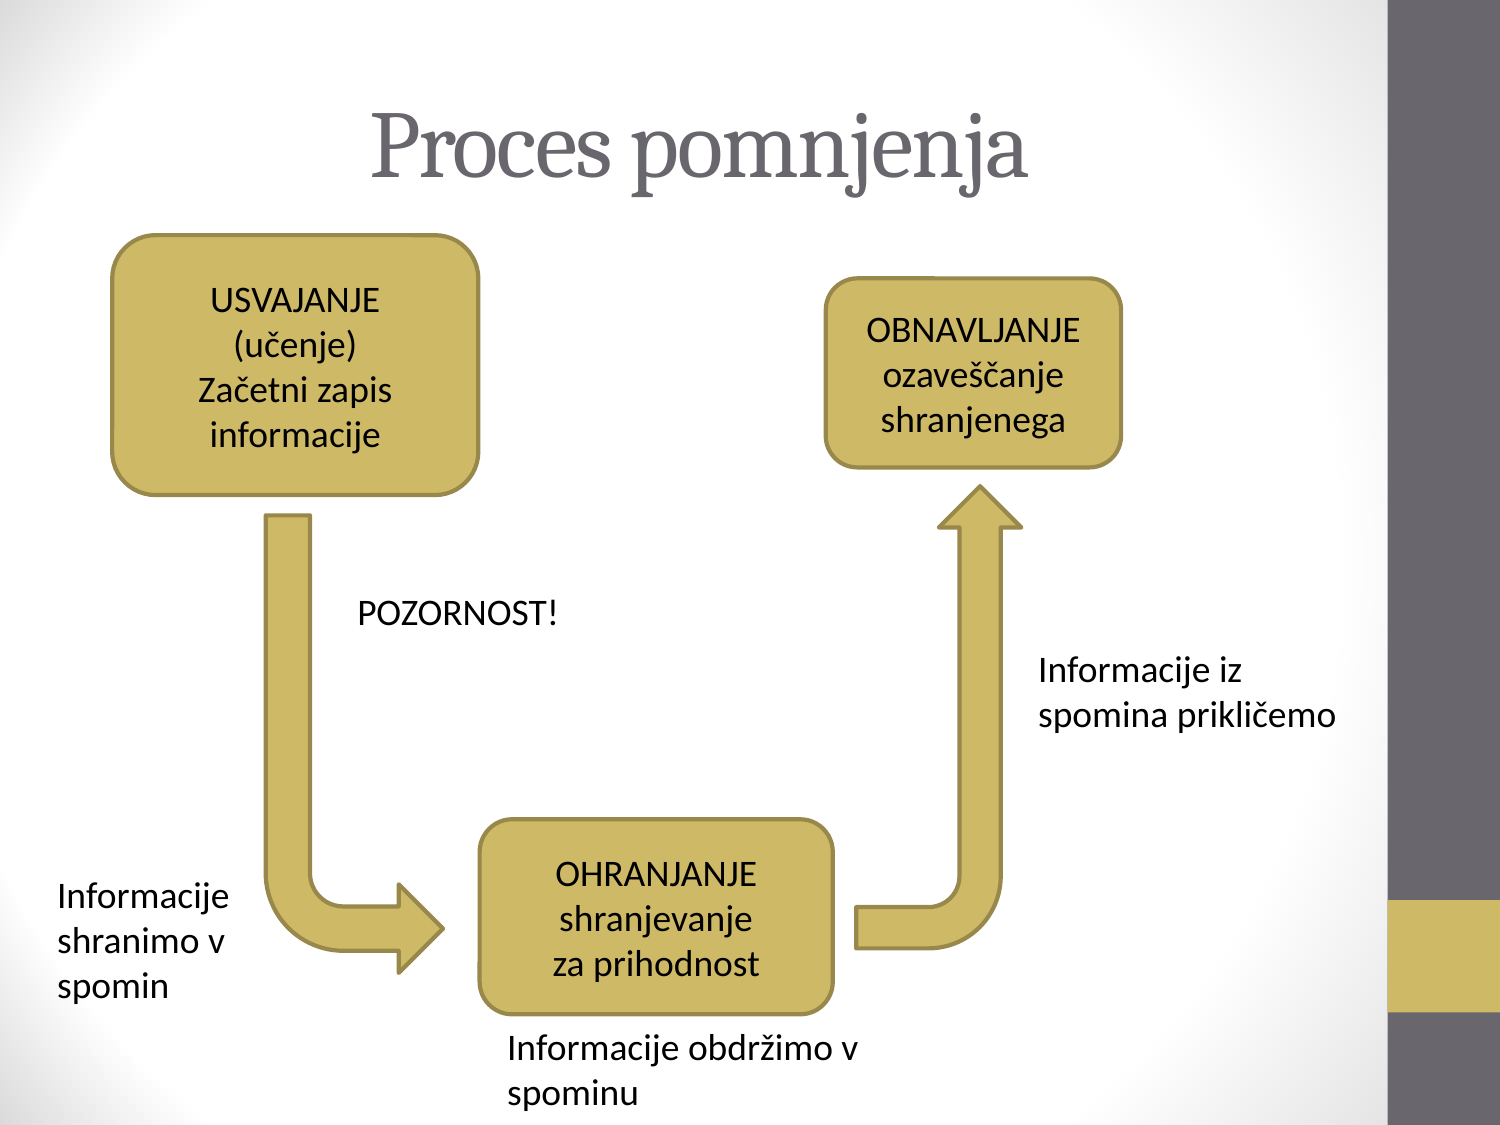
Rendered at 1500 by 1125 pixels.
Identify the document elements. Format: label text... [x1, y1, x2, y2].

text_box [265, 515, 444, 973]
text_box OBNAVLJANJE ozaveščanje shranjenega [825, 278, 1122, 468]
text_box Informacije obdržimo v spominu [492, 1015, 874, 1121]
text_box OHRANJANJE shranjevanje za prihodnost [479, 819, 833, 1015]
text_box Informacije iz spomina prikličemo [1023, 637, 1352, 743]
text_box POZORNOST! [342, 580, 575, 641]
picture [0, 0, 1387, 1125]
title Proces pomnjenja [75, 45, 1325, 233]
text_box USVAJANJE (učenje) Začetni zapis informacije [112, 235, 479, 496]
text_box [856, 486, 1022, 949]
text_box Informacije shranimo v spomin [42, 863, 245, 1014]
